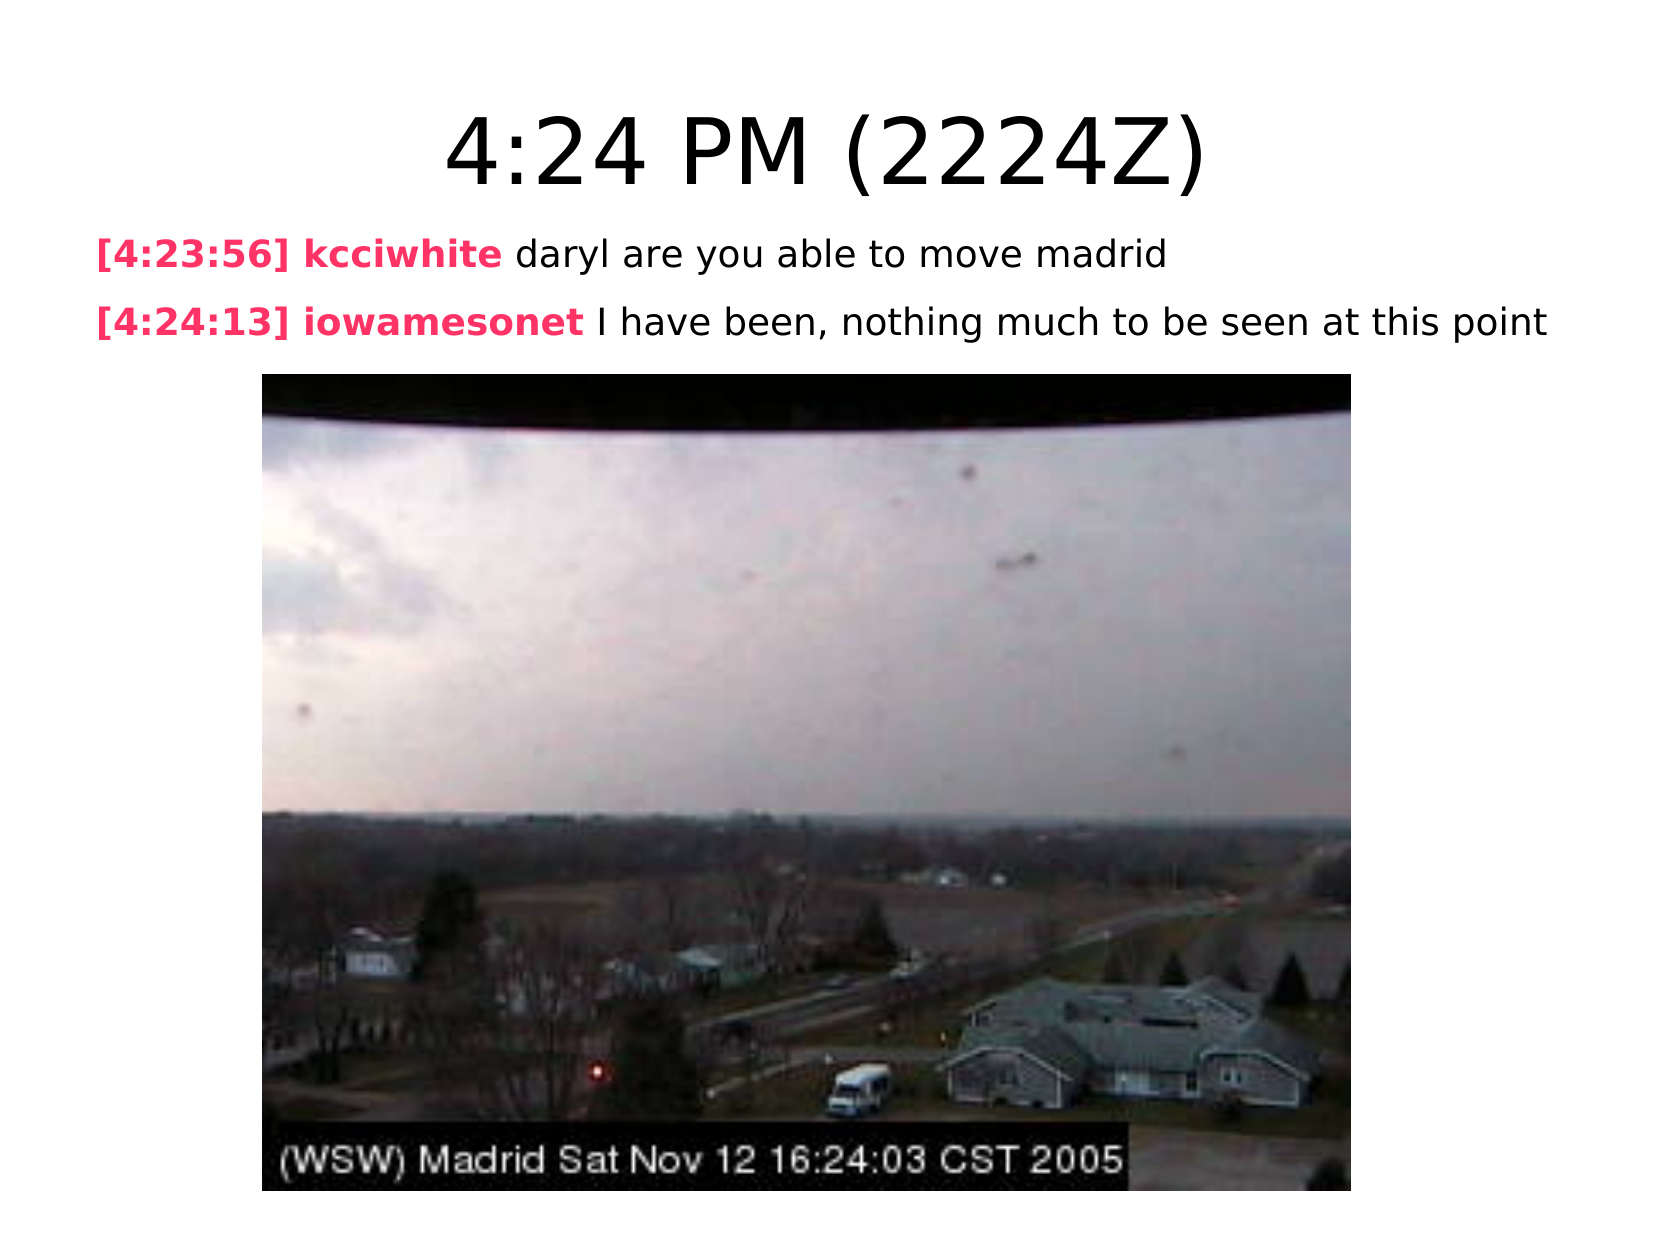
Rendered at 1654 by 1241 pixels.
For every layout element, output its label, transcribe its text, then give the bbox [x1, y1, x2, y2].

title 4:24 PM (2224Z) [82, 49, 1571, 225]
text_box [4:23:56] kcciwhite daryl are you able to move madrid [4:24:13] iowamesonet I have been, nothing much to be seen at this point [81, 225, 1576, 352]
picture [262, 374, 1351, 1191]
